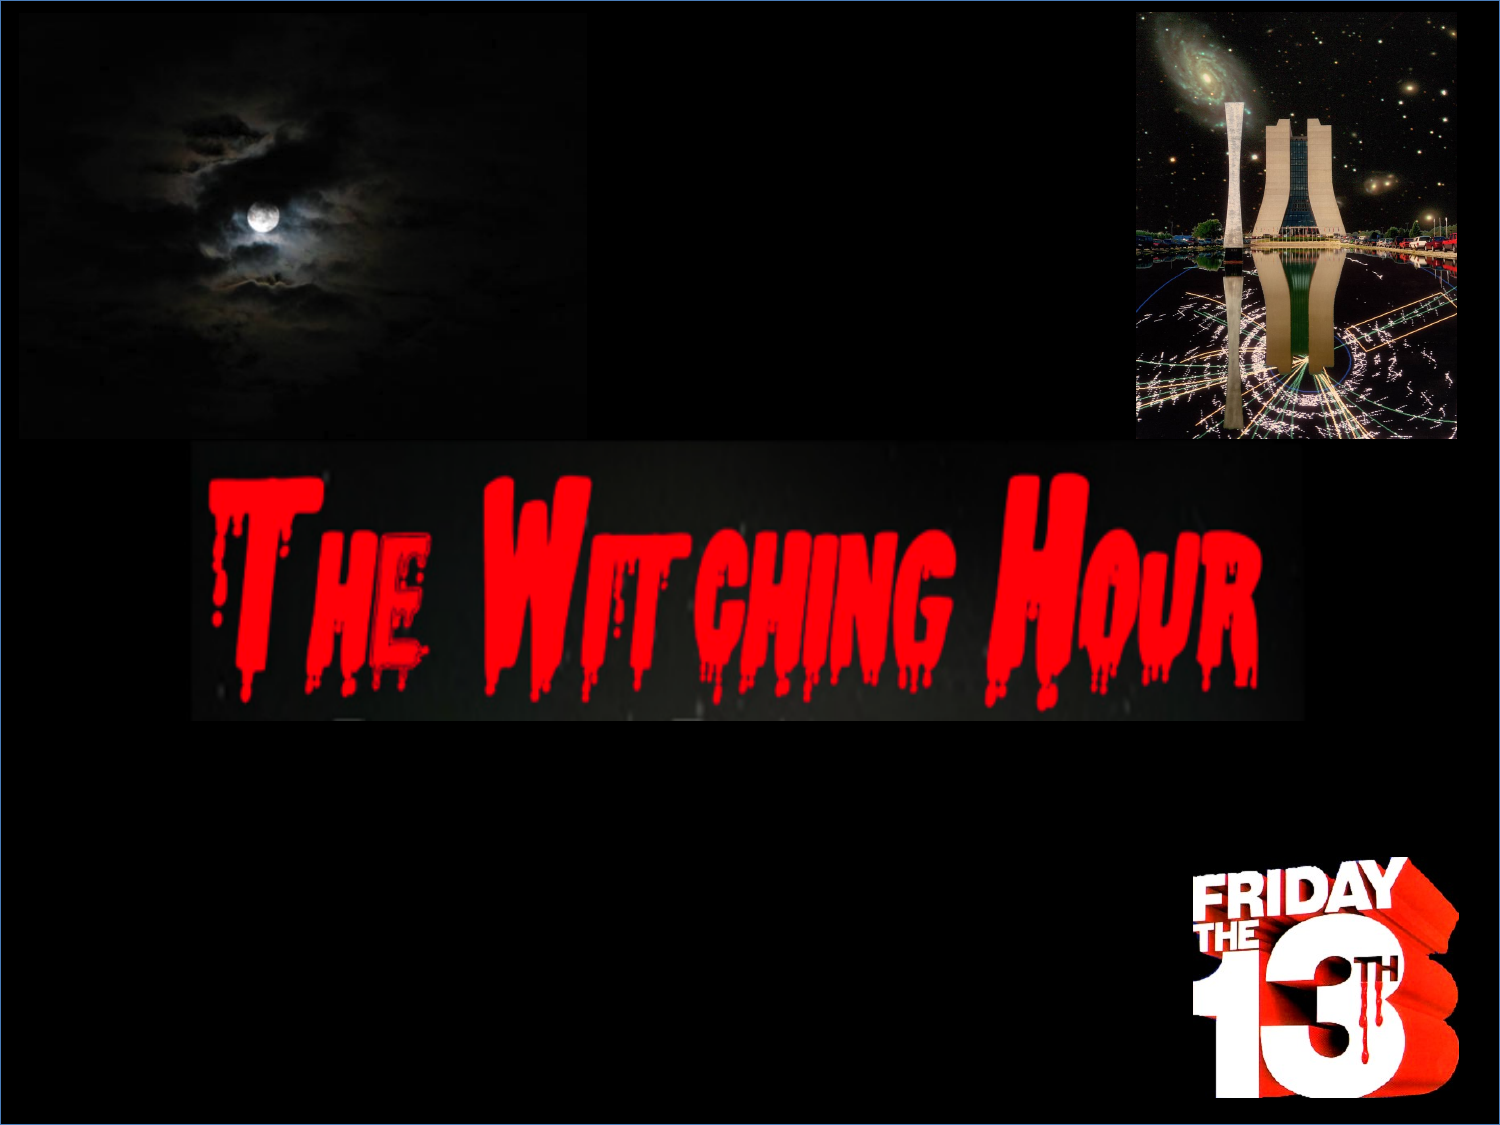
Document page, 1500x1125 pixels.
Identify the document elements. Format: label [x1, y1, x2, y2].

text_box [0, 0, 1500, 1125]
picture [18, 12, 1457, 722]
picture [1192, 856, 1460, 1099]
